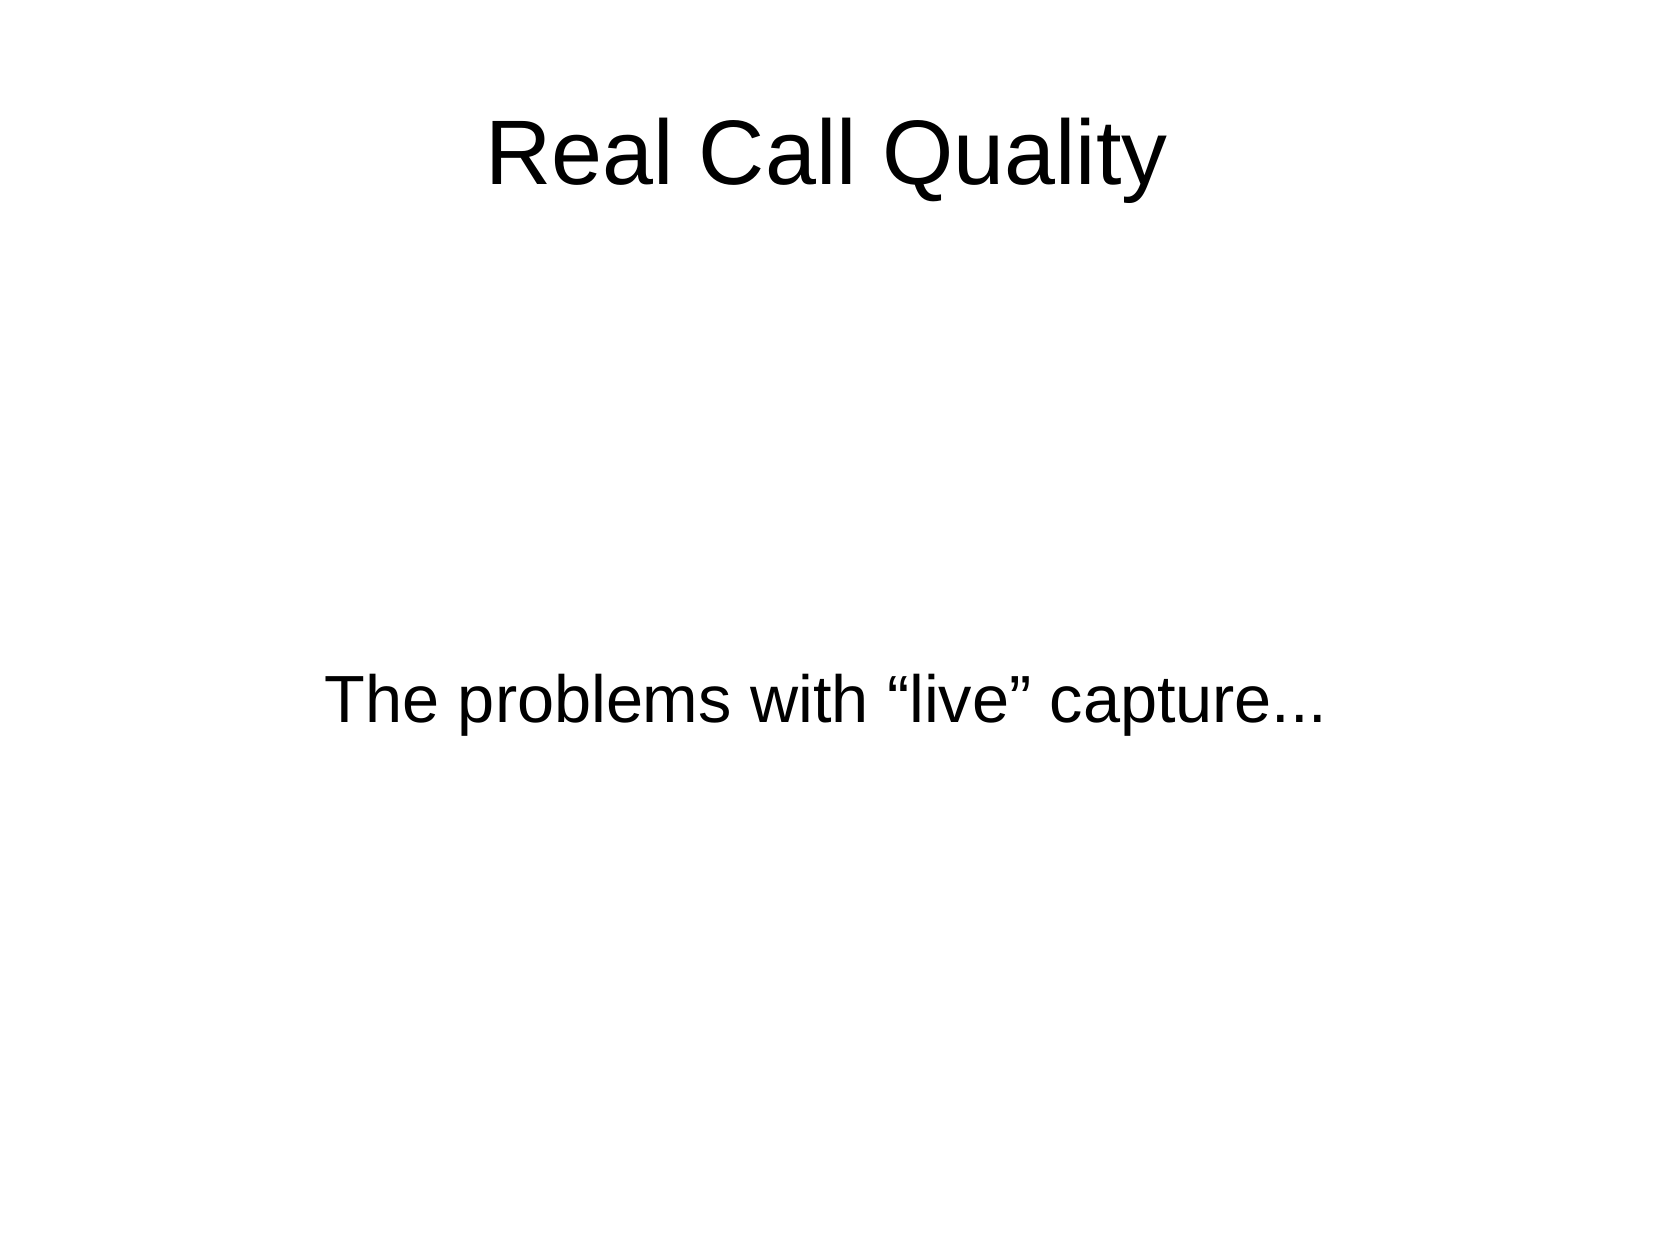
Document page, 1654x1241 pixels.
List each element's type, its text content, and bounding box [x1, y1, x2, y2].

title Real Call Quality [82, 49, 1571, 257]
subtitle The problems with “live” capture... [82, 297, 1571, 1102]
